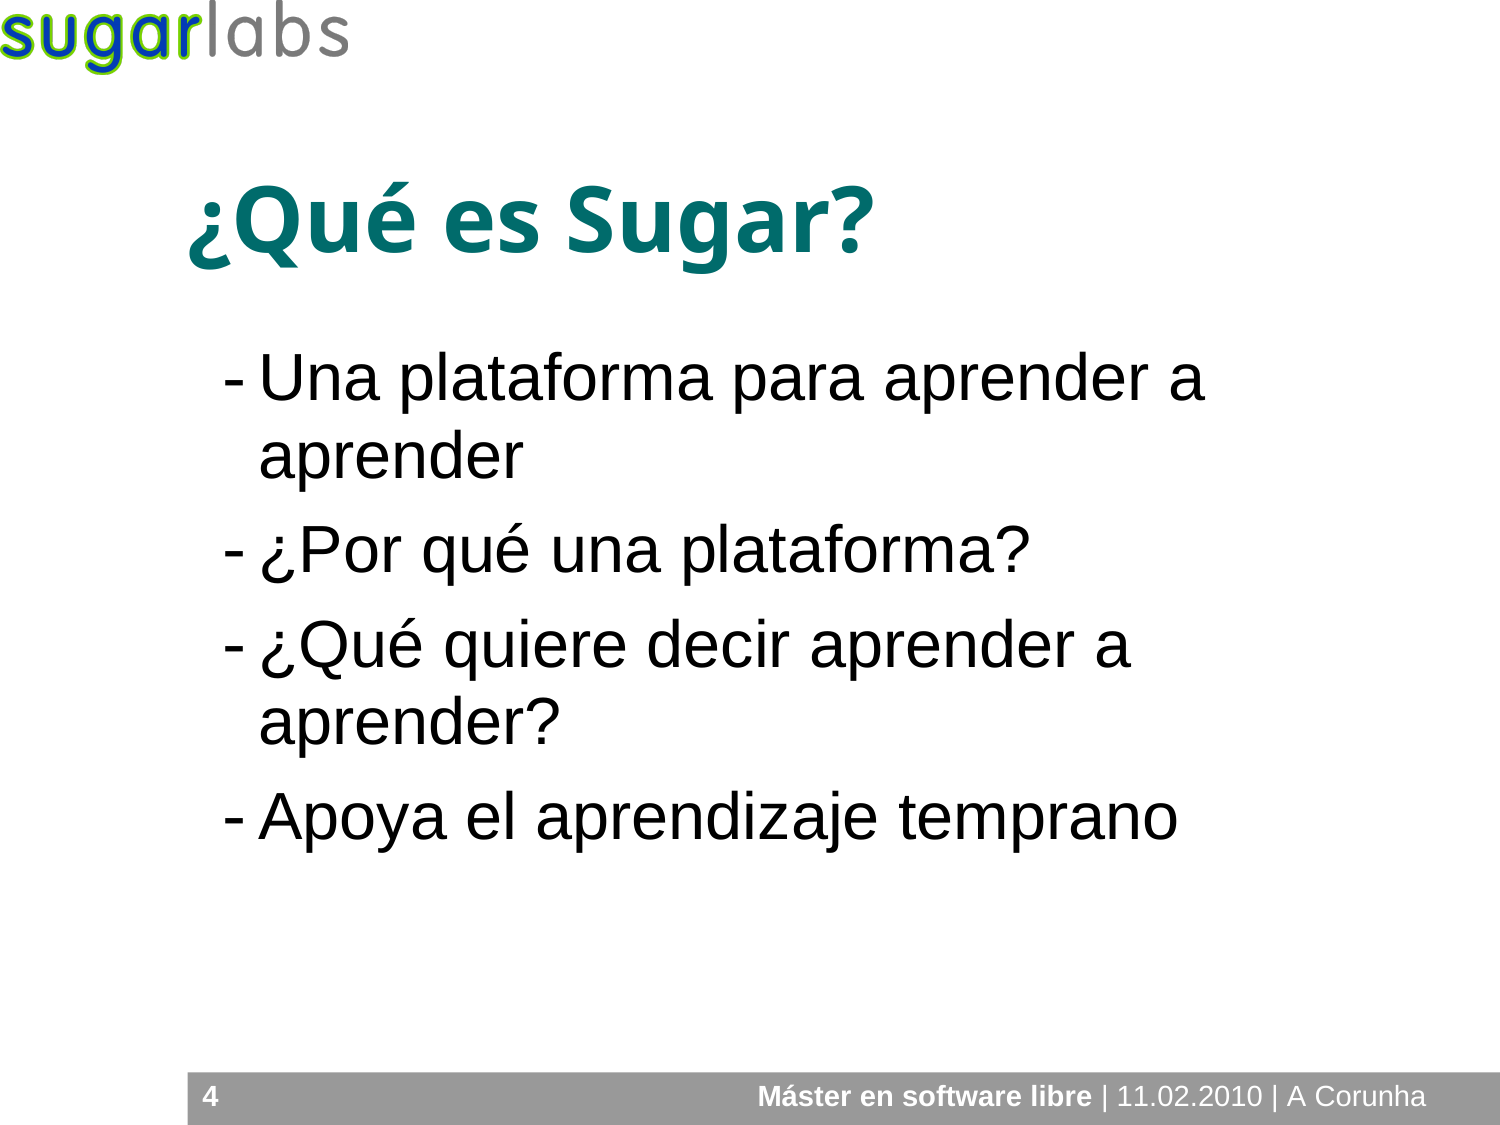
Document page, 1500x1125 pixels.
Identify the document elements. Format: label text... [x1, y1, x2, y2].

list Una plataforma para aprender a aprender ¿Por qué una plataforma? ¿Qué quiere decir aprender a aprender? Apoya el aprendizaje temprano [187, 337, 1425, 1042]
title ¿Qué es Sugar? [187, 75, 1500, 338]
picture [0, 0, 348, 75]
